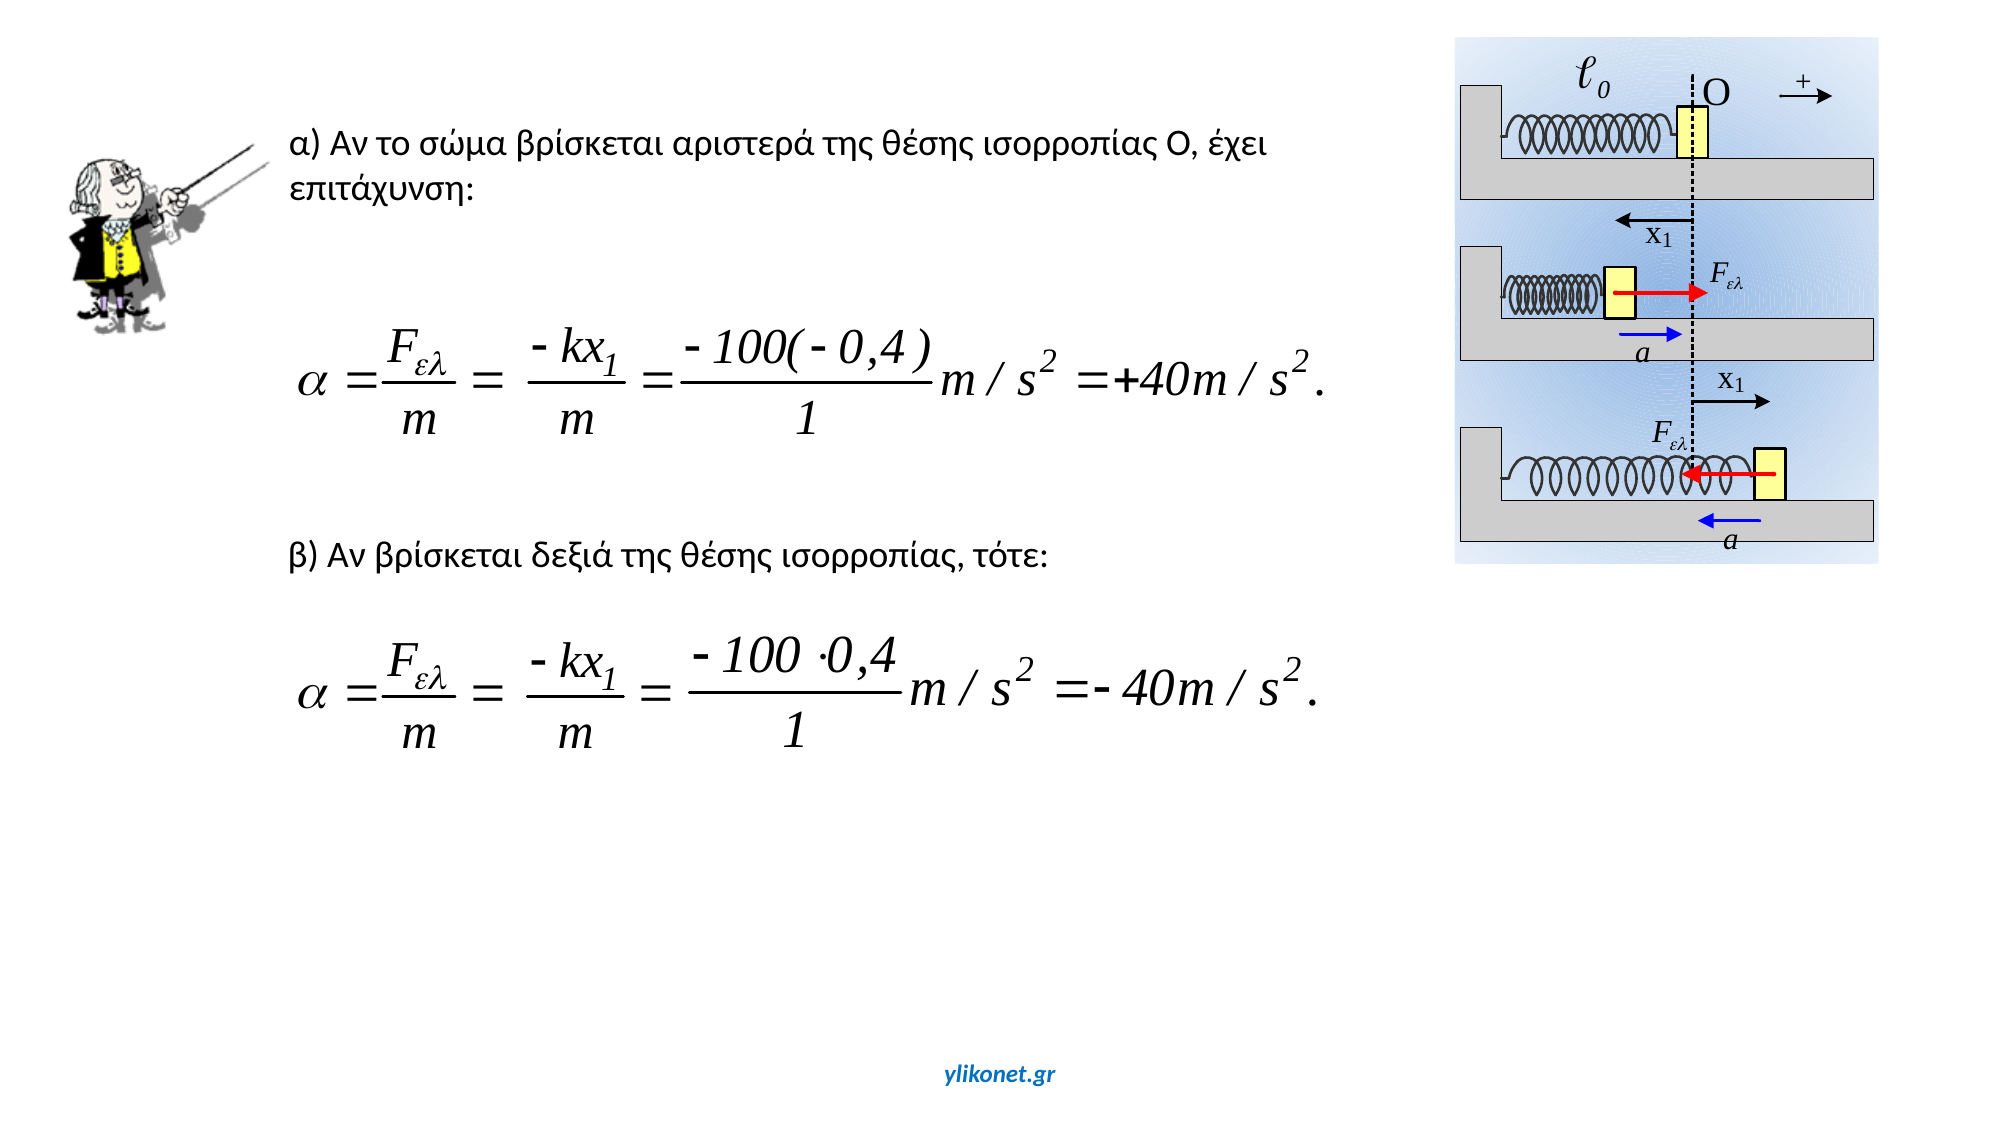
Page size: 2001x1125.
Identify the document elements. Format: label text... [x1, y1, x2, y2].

chart [680, 620, 1327, 760]
chart [520, 315, 1332, 446]
chart [518, 629, 674, 760]
chart [290, 629, 504, 760]
text_box β) Αν βρίσκεται δεξιά της θέσης ισορροπίας, τότε: [272, 522, 1159, 584]
text_box α) Αν το σώμα βρίσκεται αριστερά της θέσης ισορροπίας Ο, έχει επιτάχυνση: [274, 109, 1417, 216]
chart [290, 315, 504, 446]
chart [1455, 37, 1879, 564]
picture [56, 139, 258, 332]
text_box ylikonet.gr [683, 1042, 1317, 1103]
